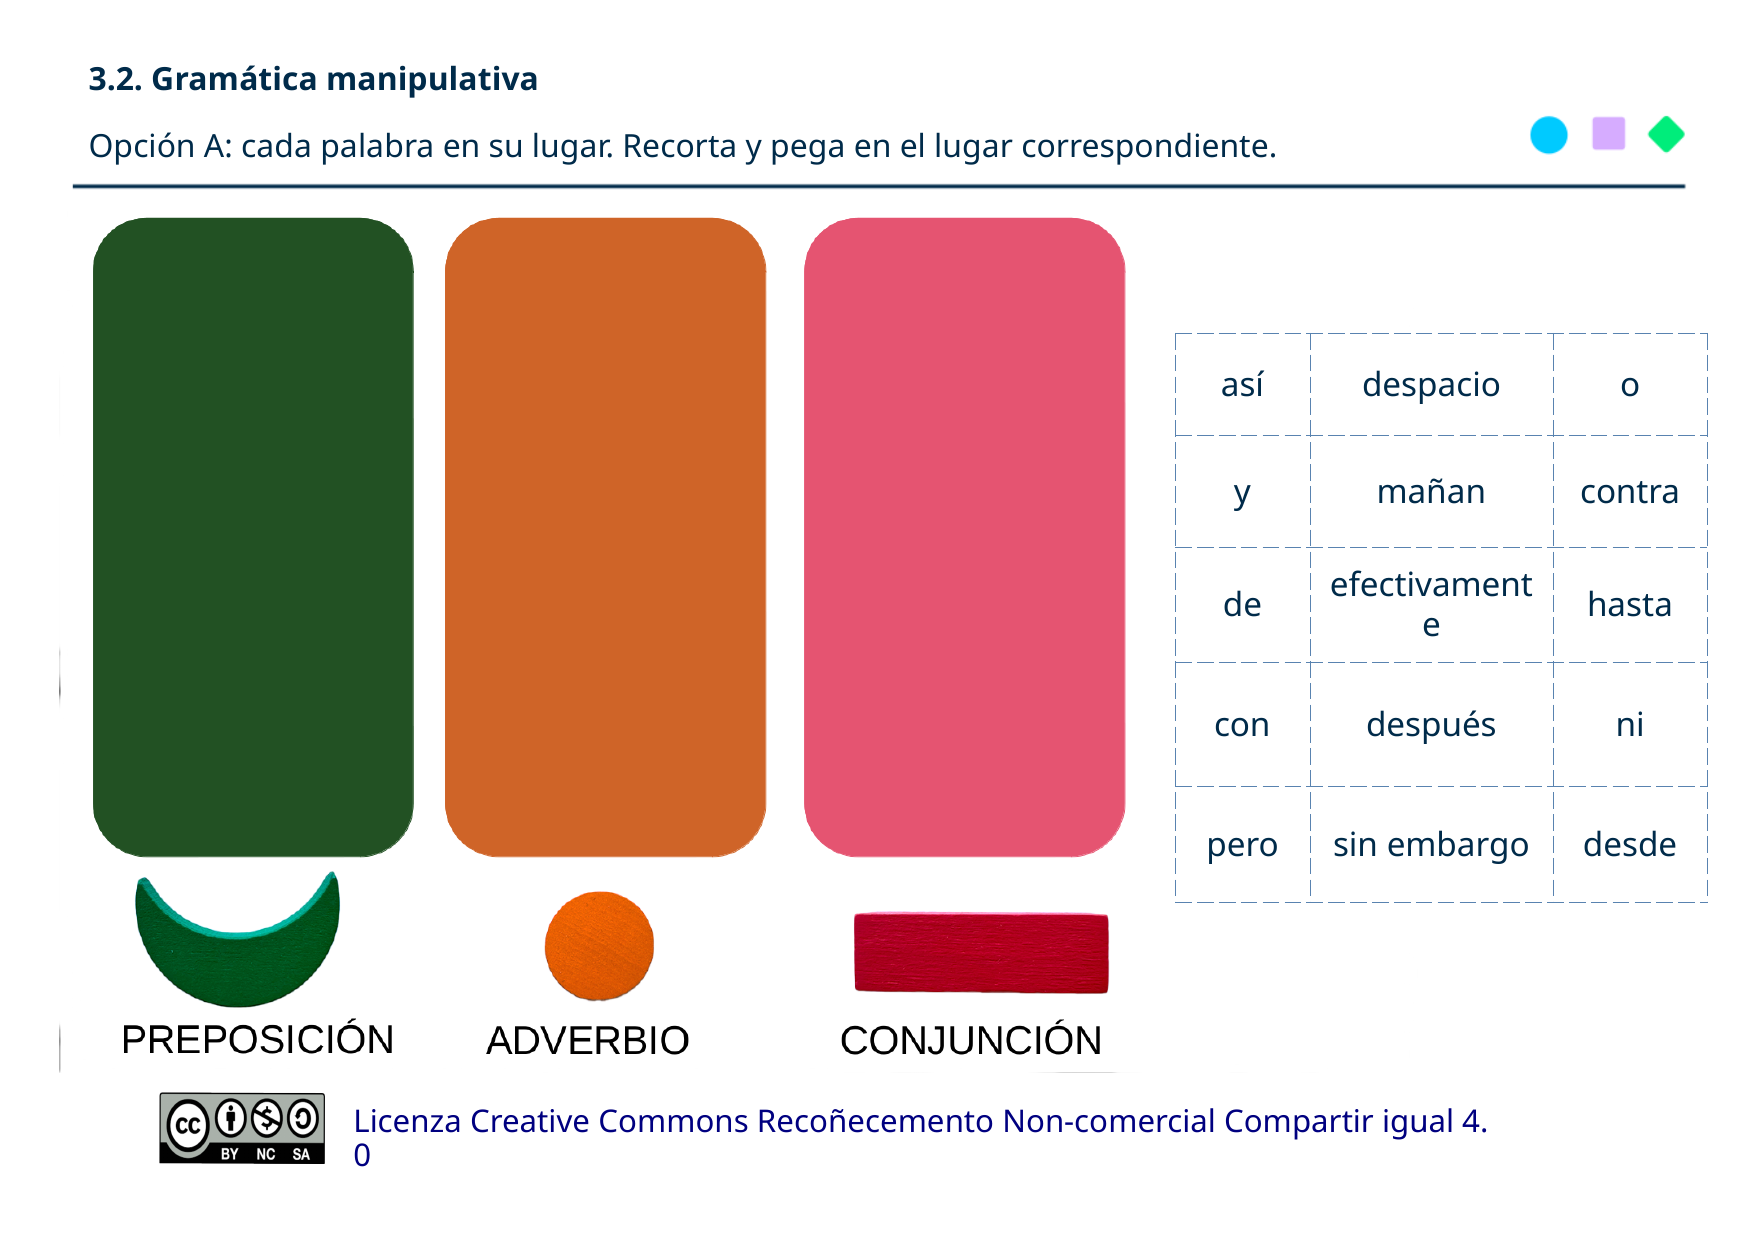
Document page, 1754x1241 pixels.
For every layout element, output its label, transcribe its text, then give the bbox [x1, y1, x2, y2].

table_cell sin embargo [1310, 786, 1553, 902]
table_header despacio [1310, 333, 1553, 435]
table_cell mañan [1310, 435, 1553, 547]
table_cell ni [1553, 662, 1707, 786]
table_cell después [1310, 662, 1553, 786]
table_cell y [1175, 435, 1310, 547]
picture [59, 88, 1695, 1073]
table_header así [1175, 333, 1310, 435]
table_cell con [1175, 662, 1310, 786]
table_cell desde [1553, 786, 1707, 902]
list 3.2. Gramática manipulativa Opción A: cada palabra en su lugar. Recorta y pega en el lugar correspondiente. [88, 59, 1329, 178]
table_cell de [1175, 547, 1310, 662]
picture [159, 1092, 325, 1164]
table_cell efectivamente [1310, 547, 1553, 662]
table_cell pero [1175, 786, 1310, 902]
text_box Licenza Creative Commons Recoñecemento Non-comercial Compartir igual 4.0 [338, 1072, 1506, 1170]
table_cell contra [1553, 435, 1707, 547]
table_header o [1553, 333, 1707, 435]
table_cell hasta [1553, 547, 1707, 662]
